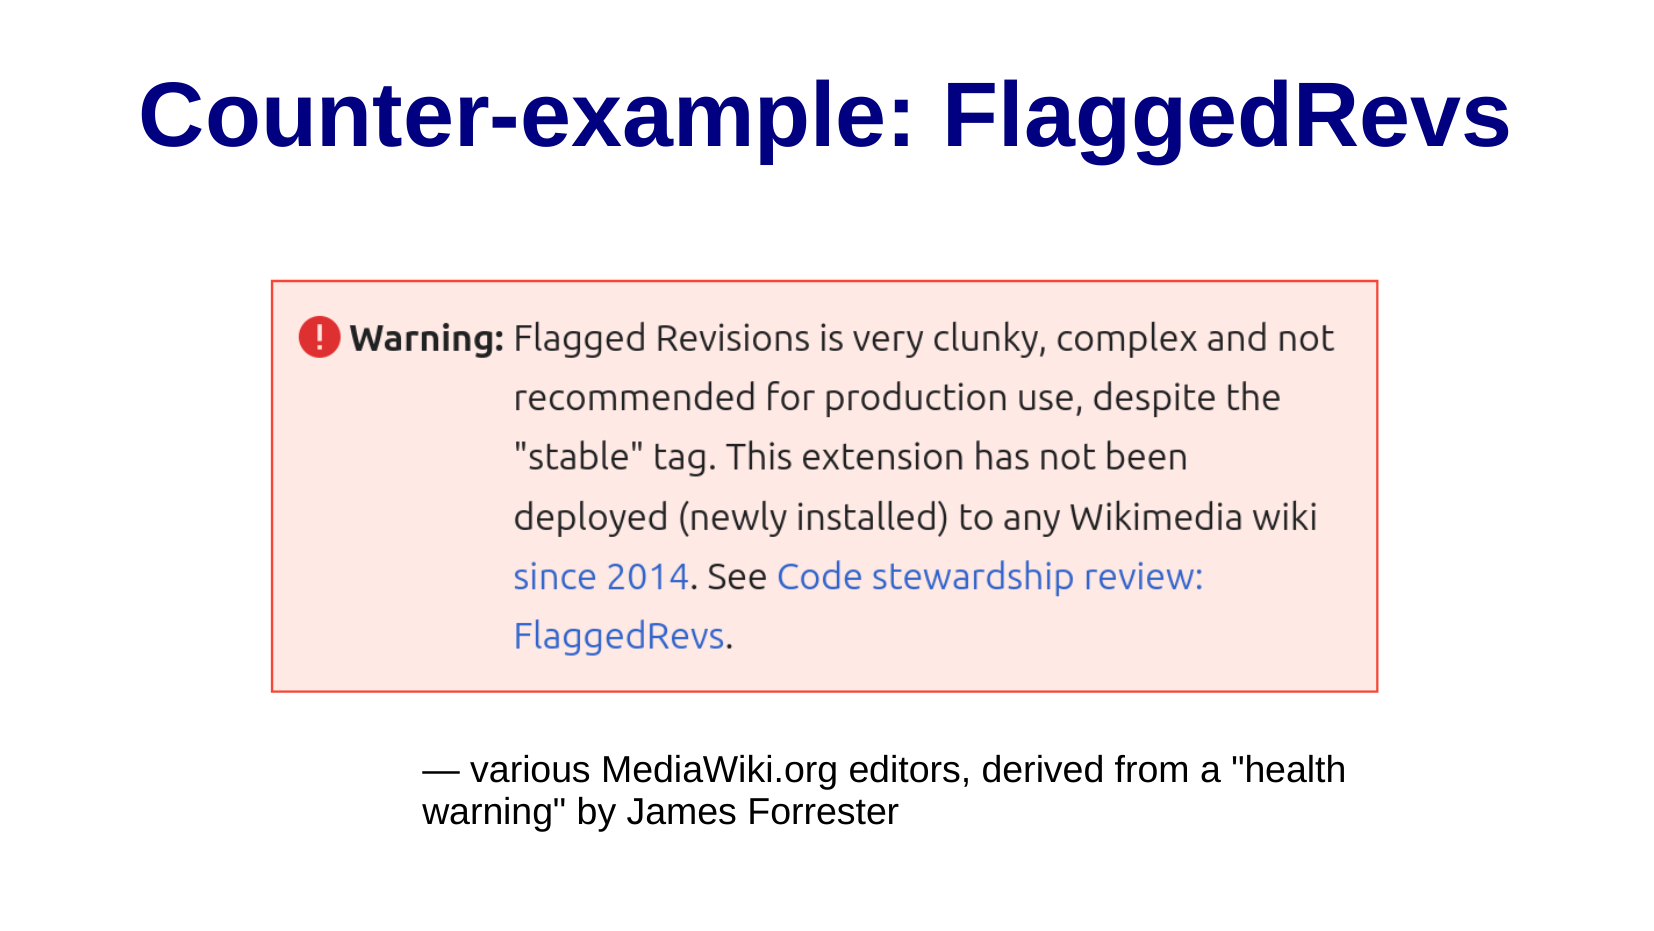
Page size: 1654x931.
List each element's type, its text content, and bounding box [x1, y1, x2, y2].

picture [264, 273, 1389, 701]
title Counter-example: FlaggedRevs [82, 37, 1571, 193]
text_box — various MediaWiki.org editors, derived from a "health warning" by James Forrester [407, 741, 1483, 892]
